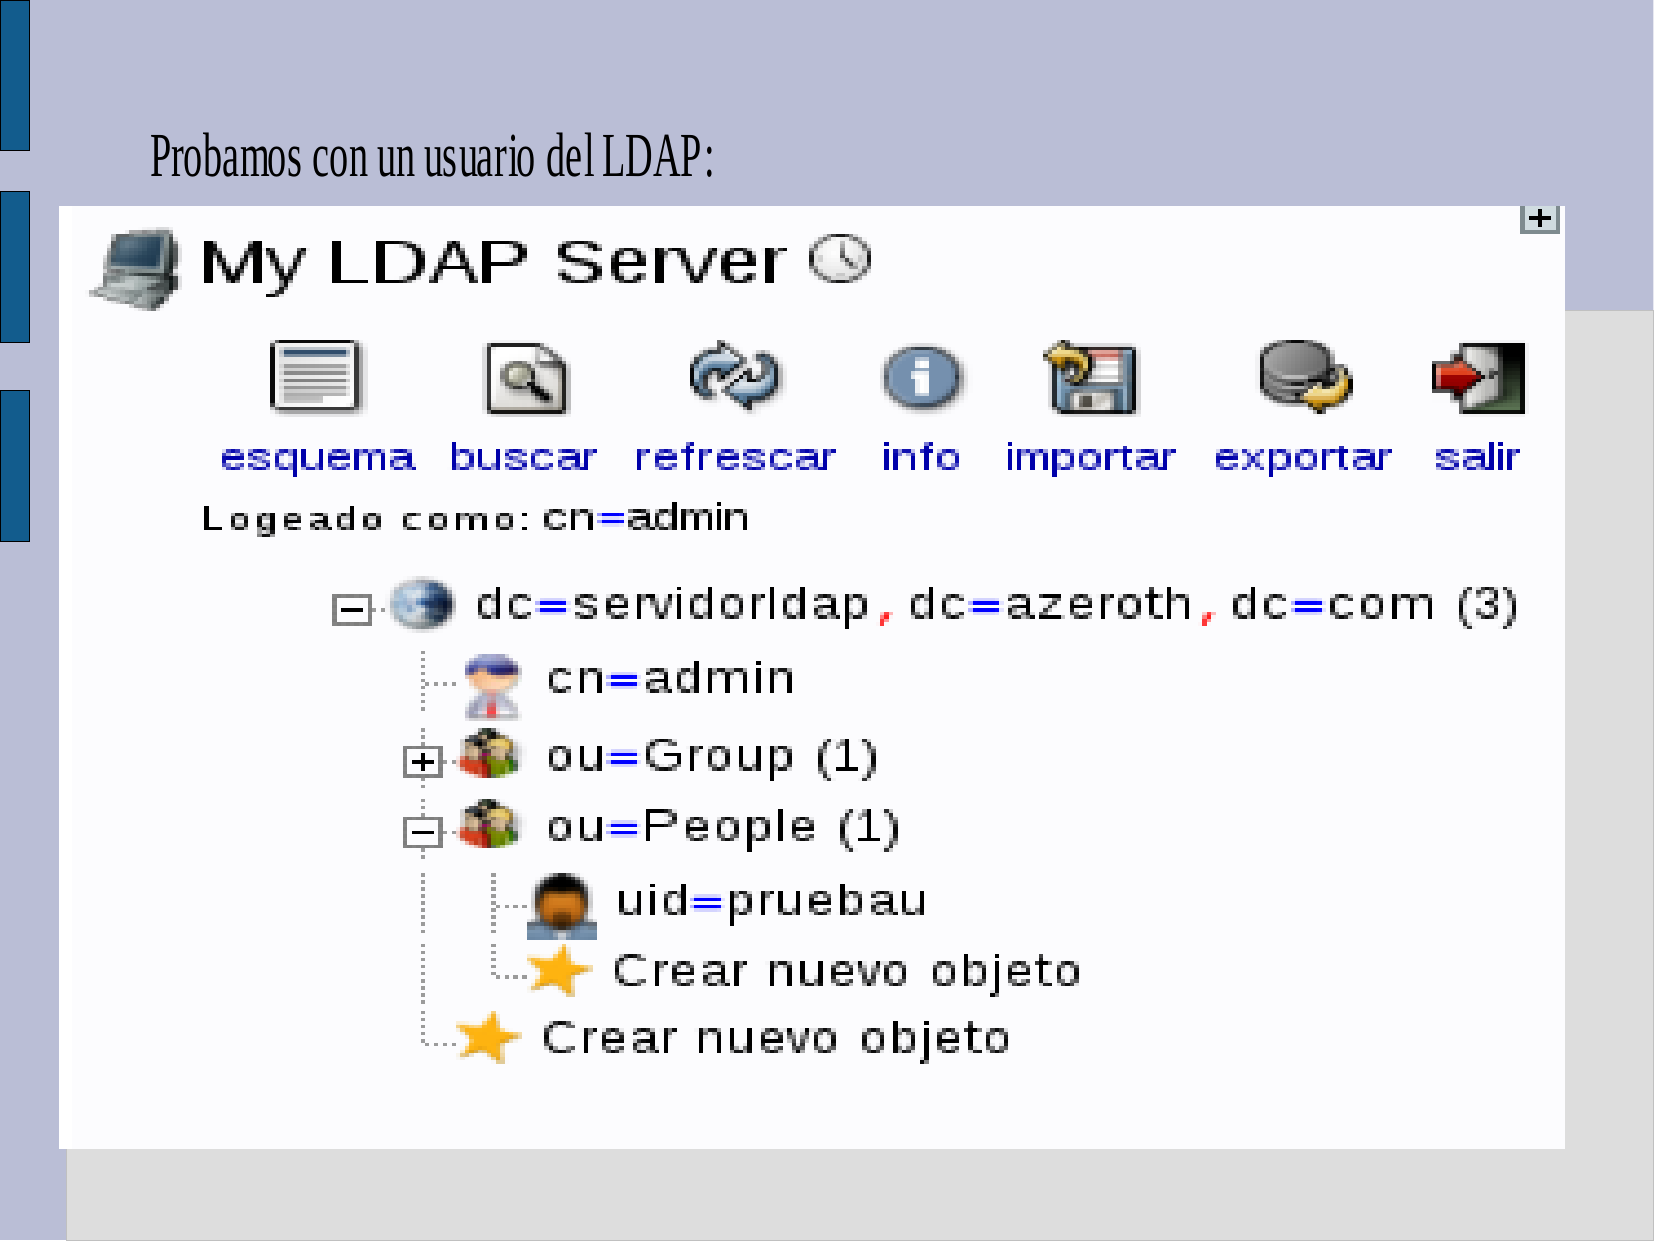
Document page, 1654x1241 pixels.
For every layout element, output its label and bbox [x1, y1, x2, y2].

chart [147, 118, 1654, 562]
picture [59, 206, 1565, 1149]
